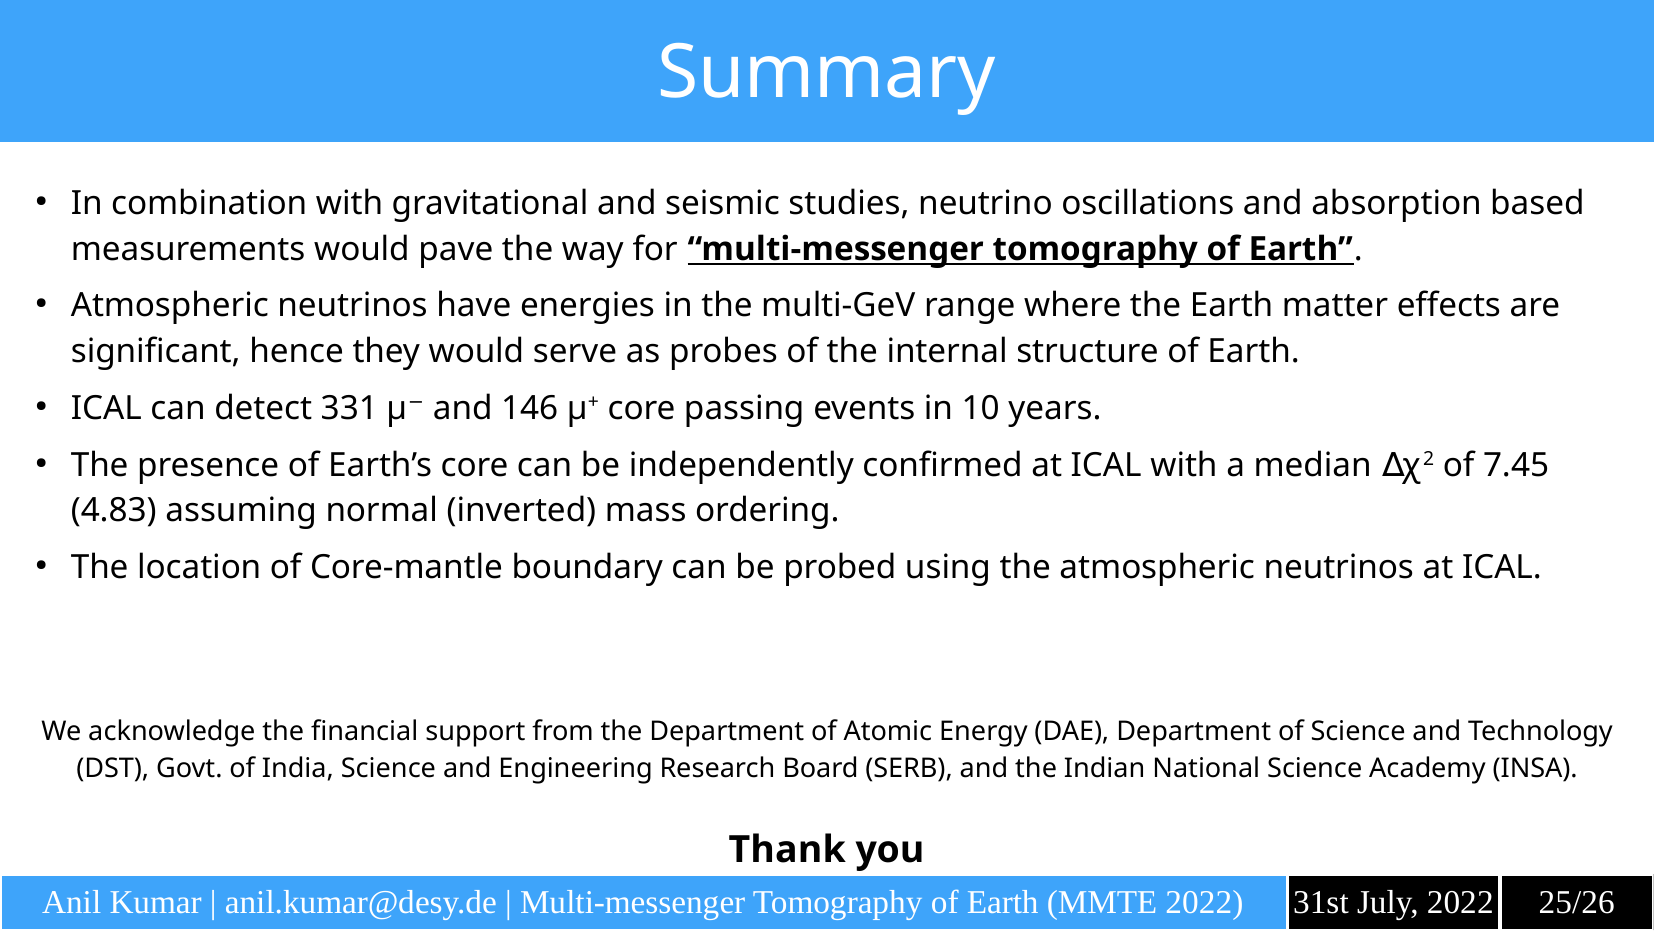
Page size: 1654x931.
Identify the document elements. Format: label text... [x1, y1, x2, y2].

text_box We acknowledge the financial support from the Department of Atomic Energy (DAE), Department of Science and Technology (DST), Govt. of India, Science and Engineering Research Board (SERB), and the Indian National Science Academy (INSA). Thank you [23, 704, 1630, 880]
title Summary [0, 0, 1654, 142]
subtitle In combination with gravitational and seismic studies, neutrino oscillations and absorption based measurements would pave the way for “multi-messenger tomography of Earth”. Atmospheric neutrinos have energies in the multi-GeV range where the Earth matter effects are significant, hence they would serve as probes of the internal structure of Earth. ICAL can detect 331 μ− and 146 μ+ core passing events in 10 years. The presence of Earth’s core can be independently confirmed at ICAL with a median ∆χ2 of 7.45 (4.83) assuming normal (inverted) mass ordering. The location of Core-mantle boundary can be probed using the atmospheric neutrinos at ICAL. [35, 171, 1630, 597]
